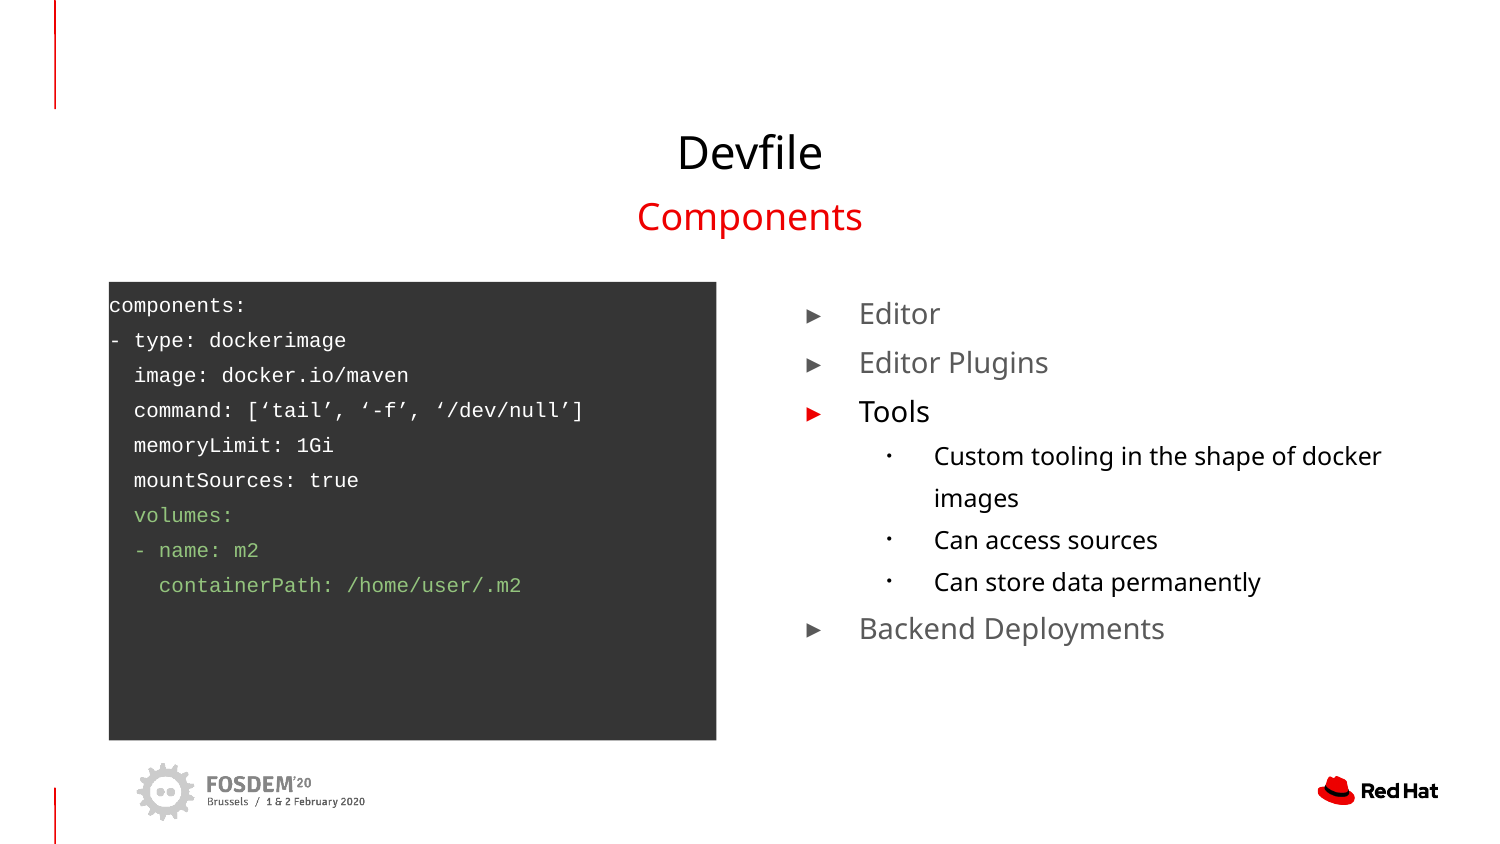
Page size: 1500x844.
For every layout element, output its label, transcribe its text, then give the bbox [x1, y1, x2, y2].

picture [124, 758, 371, 825]
title Devfile [108, 107, 1392, 175]
list components: - type: dockerimage image: docker.io/maven command: [‘tail’, ‘-f’, ‘/dev/null’] memoryLimit: 1Gi mountSources: true volumes: - name: m2 containerPath: /home/user/.m2 [108, 281, 717, 741]
subtitle Components [108, 175, 1392, 263]
list Editor Editor Plugins Tools Custom tooling in the shape of docker images Can access sources Can store data permanently Backend Deployments [783, 281, 1392, 741]
picture [1317, 776, 1438, 805]
